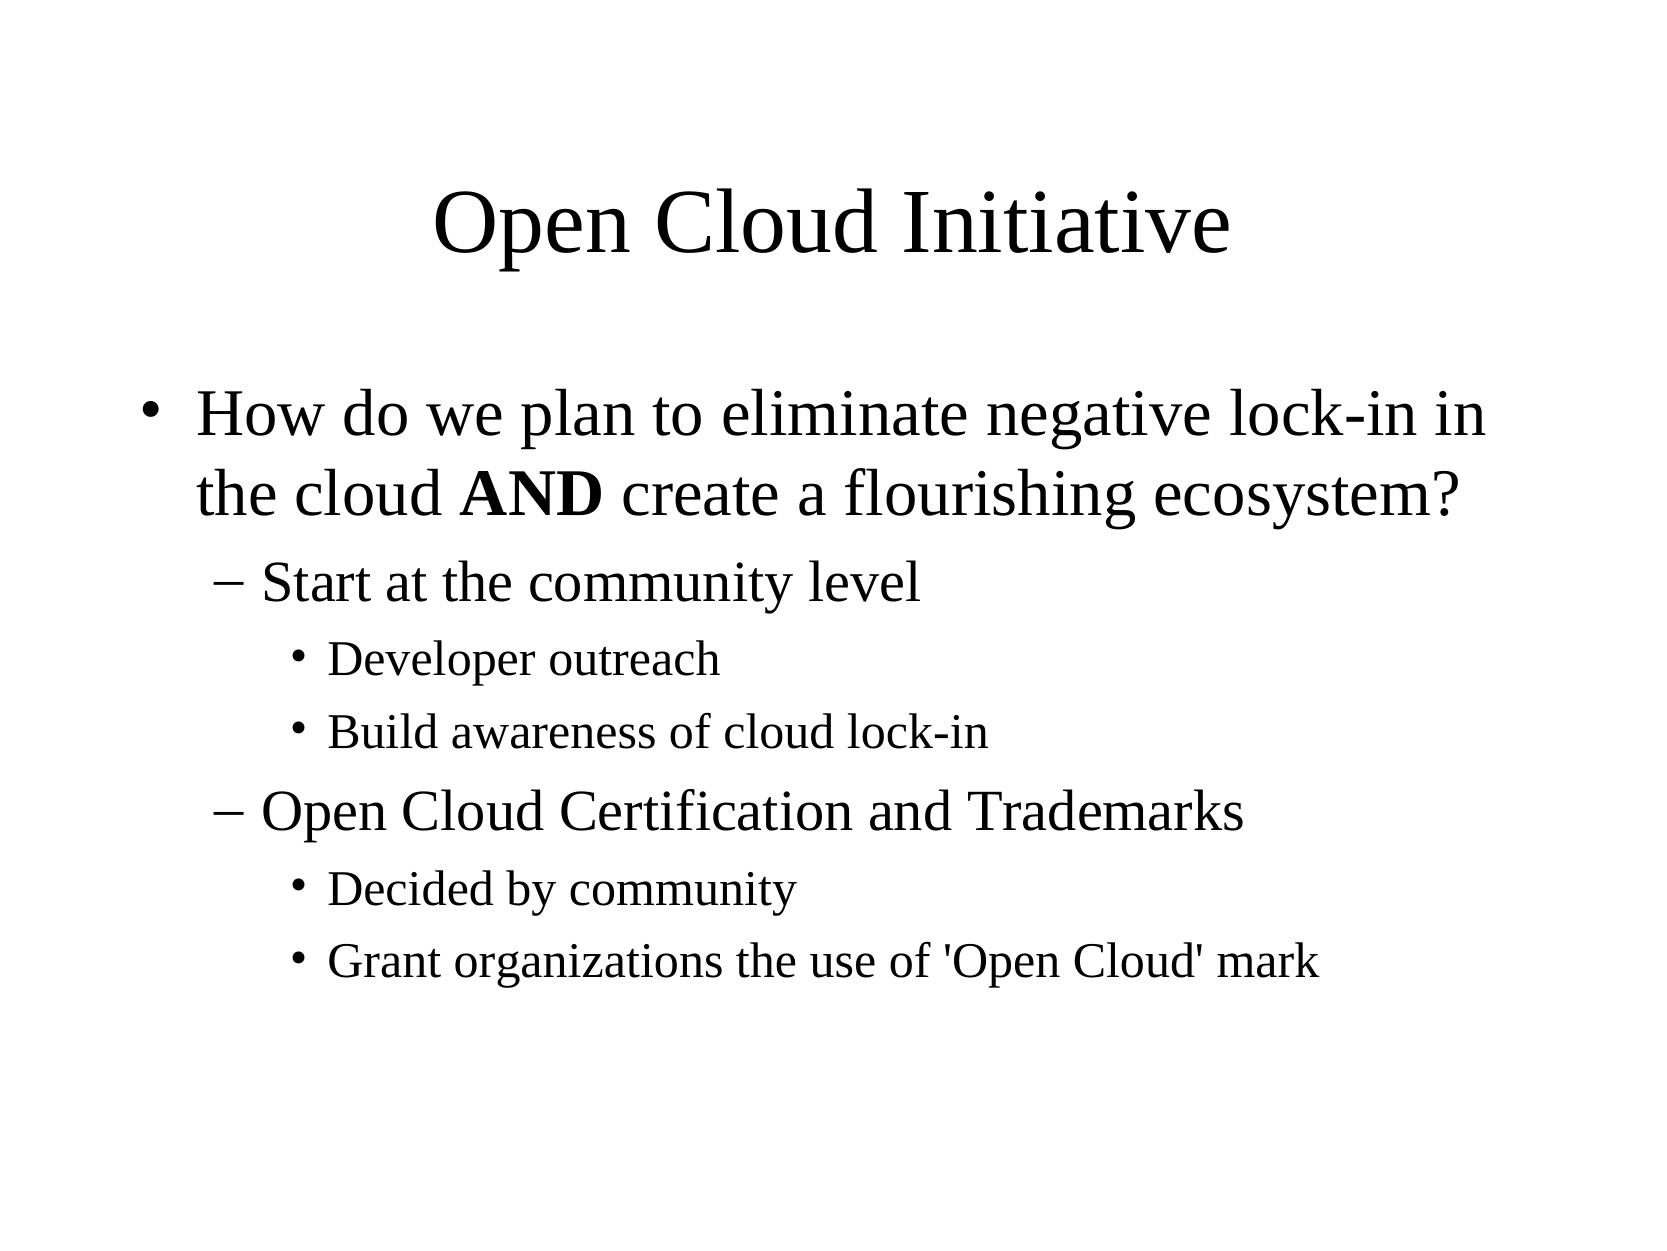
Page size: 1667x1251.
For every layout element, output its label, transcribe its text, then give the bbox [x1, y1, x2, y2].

title Open Cloud Initiative [124, 110, 1542, 320]
list How do we plan to eliminate negative lock-in in the cloud AND create a flourishing ecosystem? Start at the community level Developer outreach Build awareness of cloud lock-in Open Cloud Certification and Trademarks Decided by community Grant organizations the use of 'Open Cloud' mark [124, 360, 1542, 1230]
